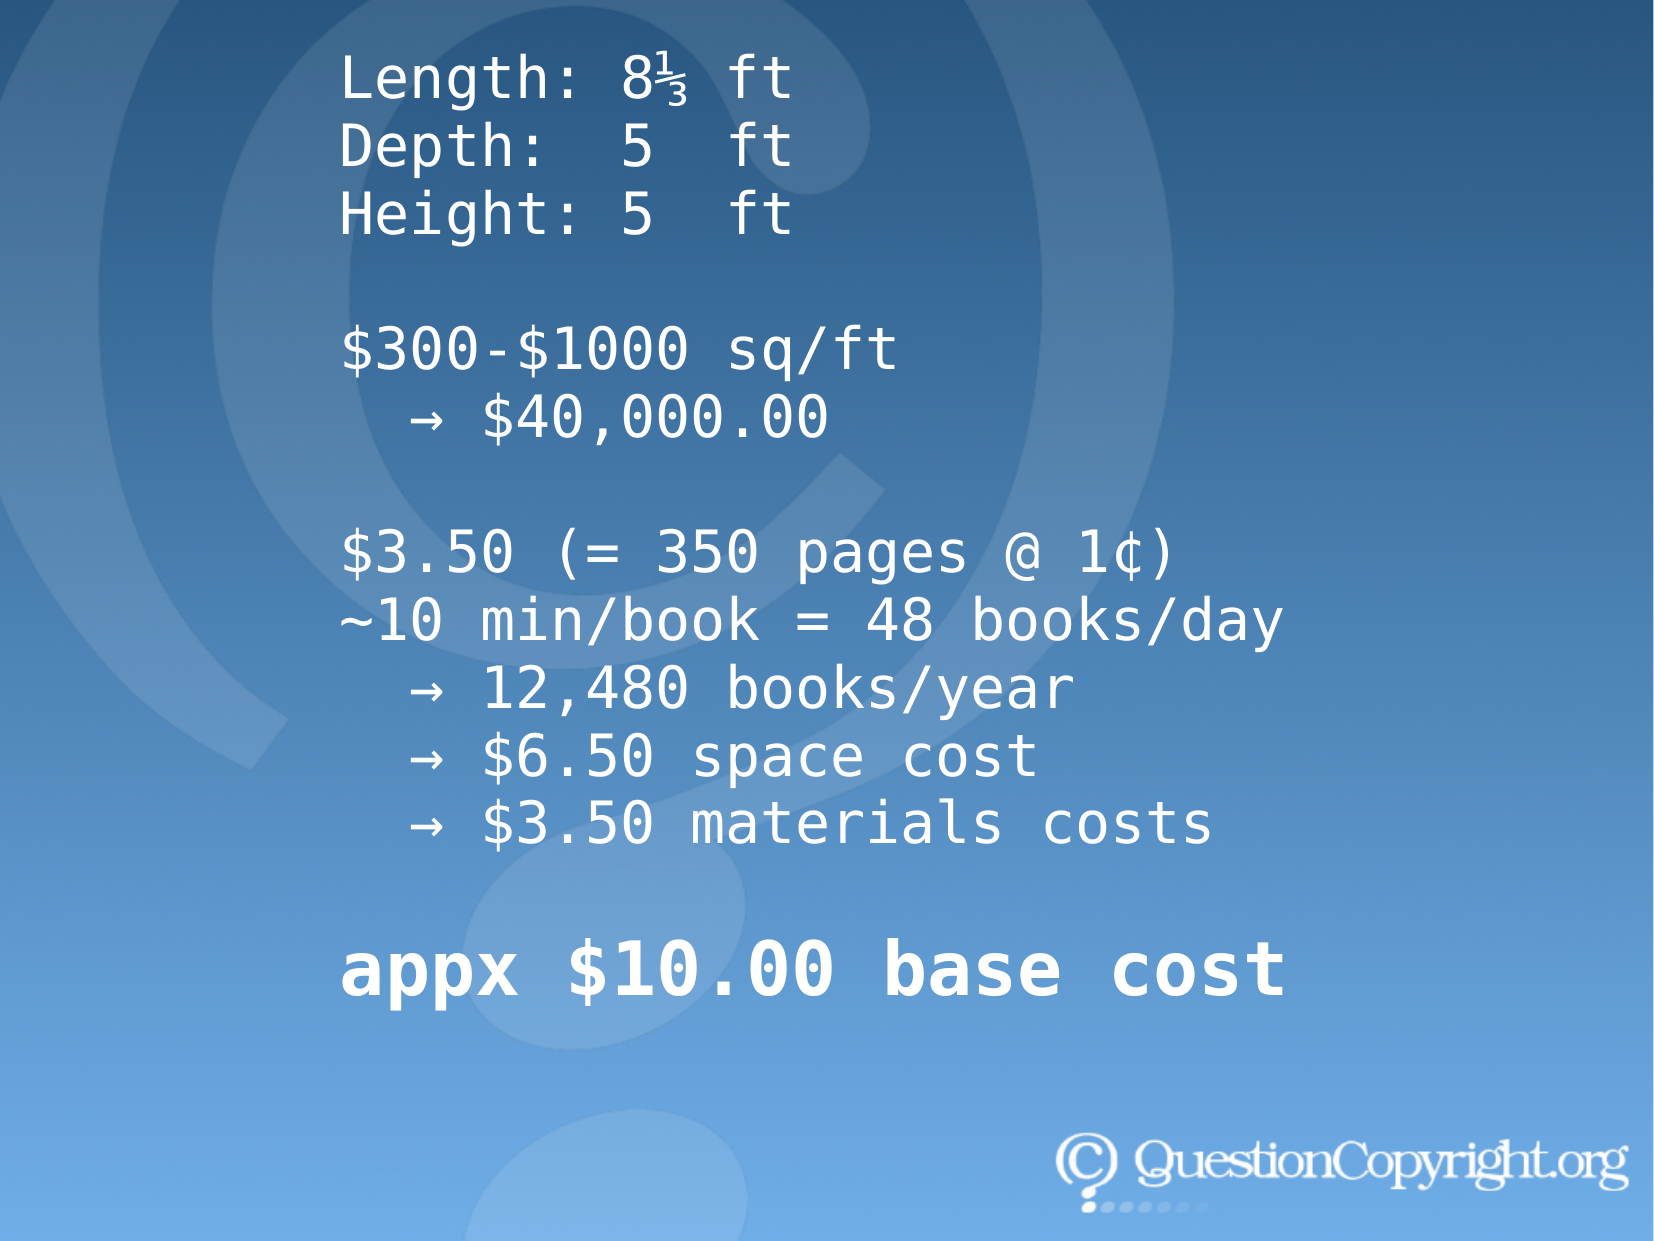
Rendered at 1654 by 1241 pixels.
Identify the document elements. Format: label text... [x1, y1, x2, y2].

picture [0, 0, 1654, 1241]
text_box Length: 8⅓ ft Depth: 5 ft Height: 5 ft $300-$1000 sq/ft → $40,000.00 $3.50 (= 350 pages @ 1¢) ~10 min/book = 48 books/day → 12,480 books/year → $6.50 space cost → $3.50 materials costs appx $10.00 base cost [325, 37, 1426, 1108]
